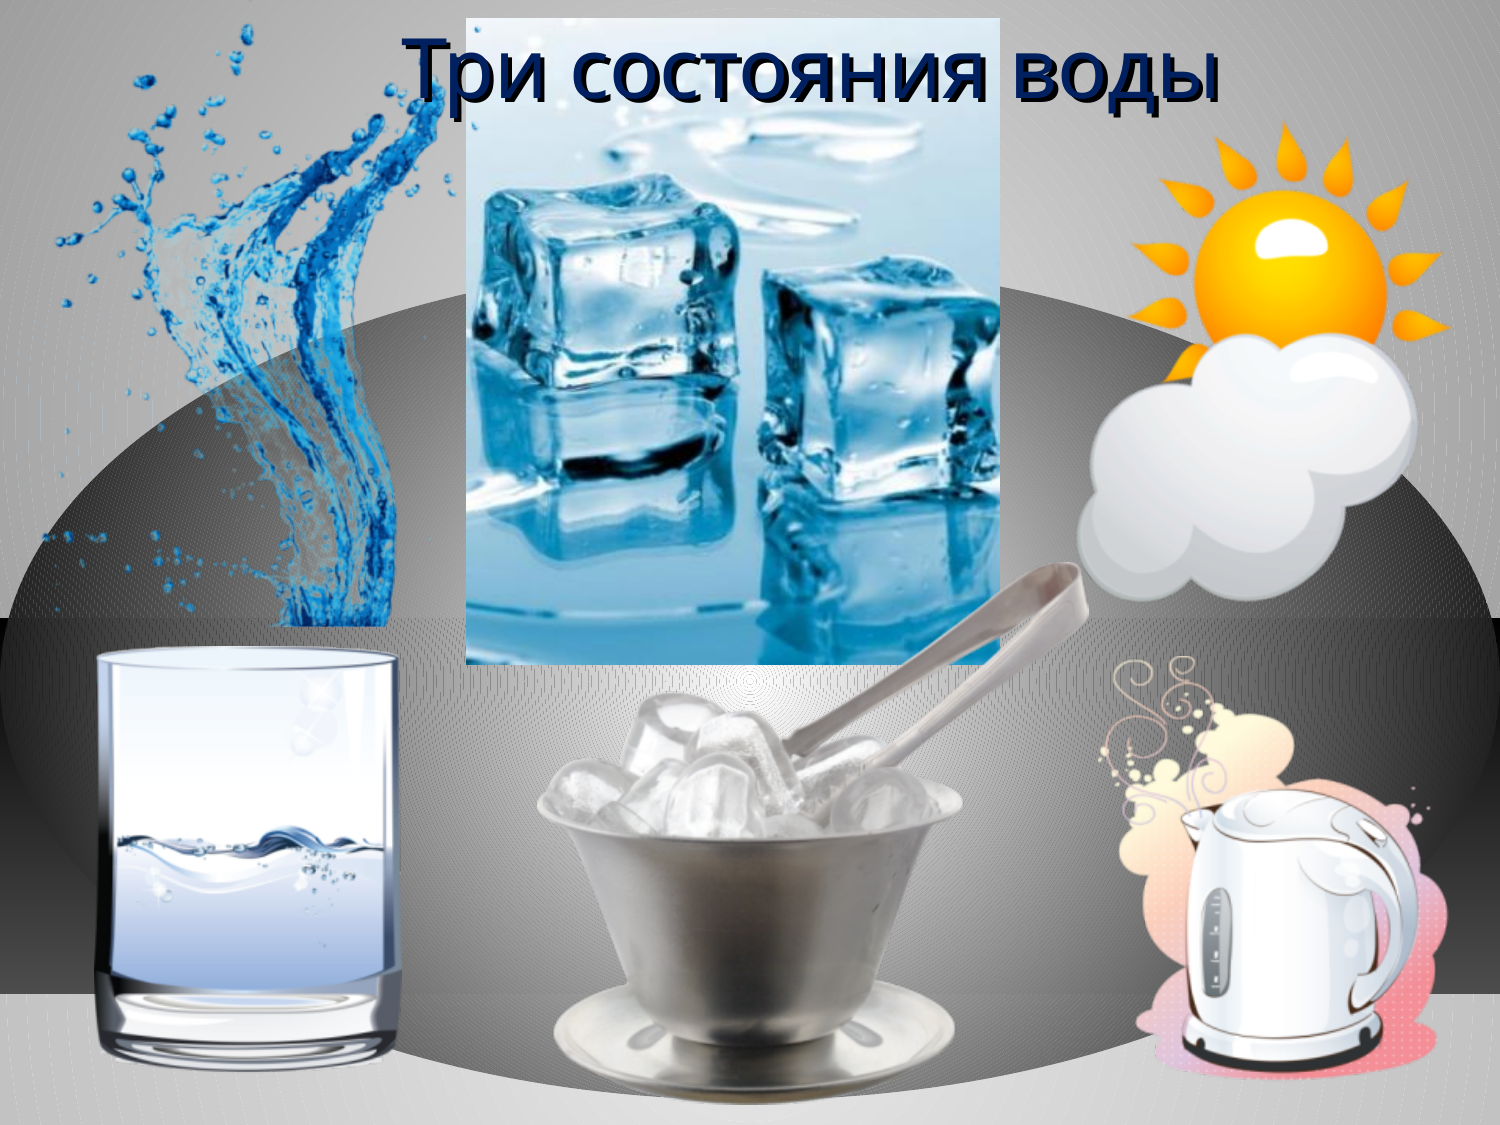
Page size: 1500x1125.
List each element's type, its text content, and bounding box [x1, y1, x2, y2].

picture [94, 646, 402, 1083]
text_box Три состояния воды [402, 7, 1221, 124]
picture [32, 0, 1500, 1105]
